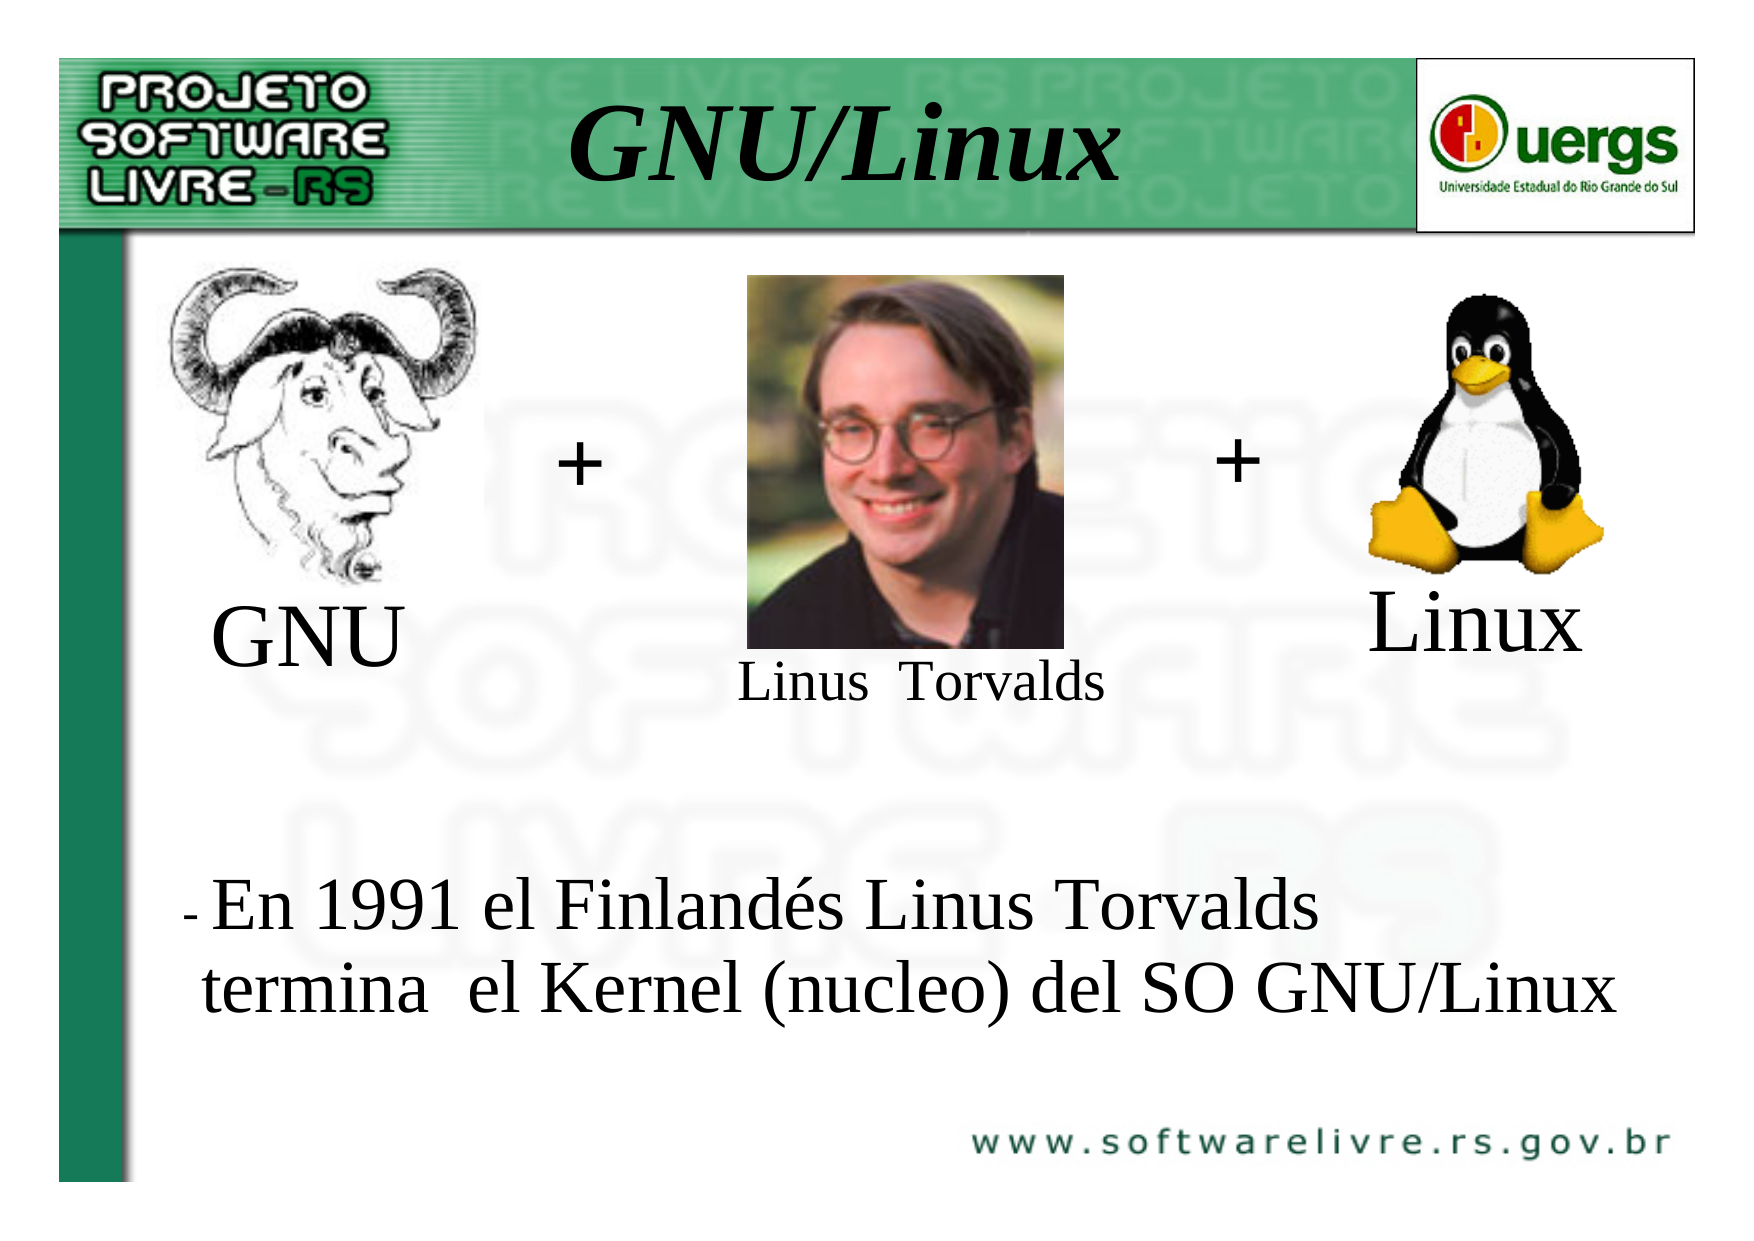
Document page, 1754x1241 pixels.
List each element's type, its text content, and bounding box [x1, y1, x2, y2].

text_box Linus Torvalds [634, 648, 1210, 751]
text_box - En 1991 el Finlandés Linus Torvalds termina el Kernel (nucleo) del SO GNU/Linux [182, 863, 1638, 1032]
text_box Linux [1367, 570, 1634, 673]
text_box + [1212, 409, 1291, 566]
text_box GNU/Linux [567, 80, 1154, 209]
picture [59, 58, 1695, 1182]
text_box + [554, 412, 622, 519]
text_box GNU [210, 585, 408, 687]
